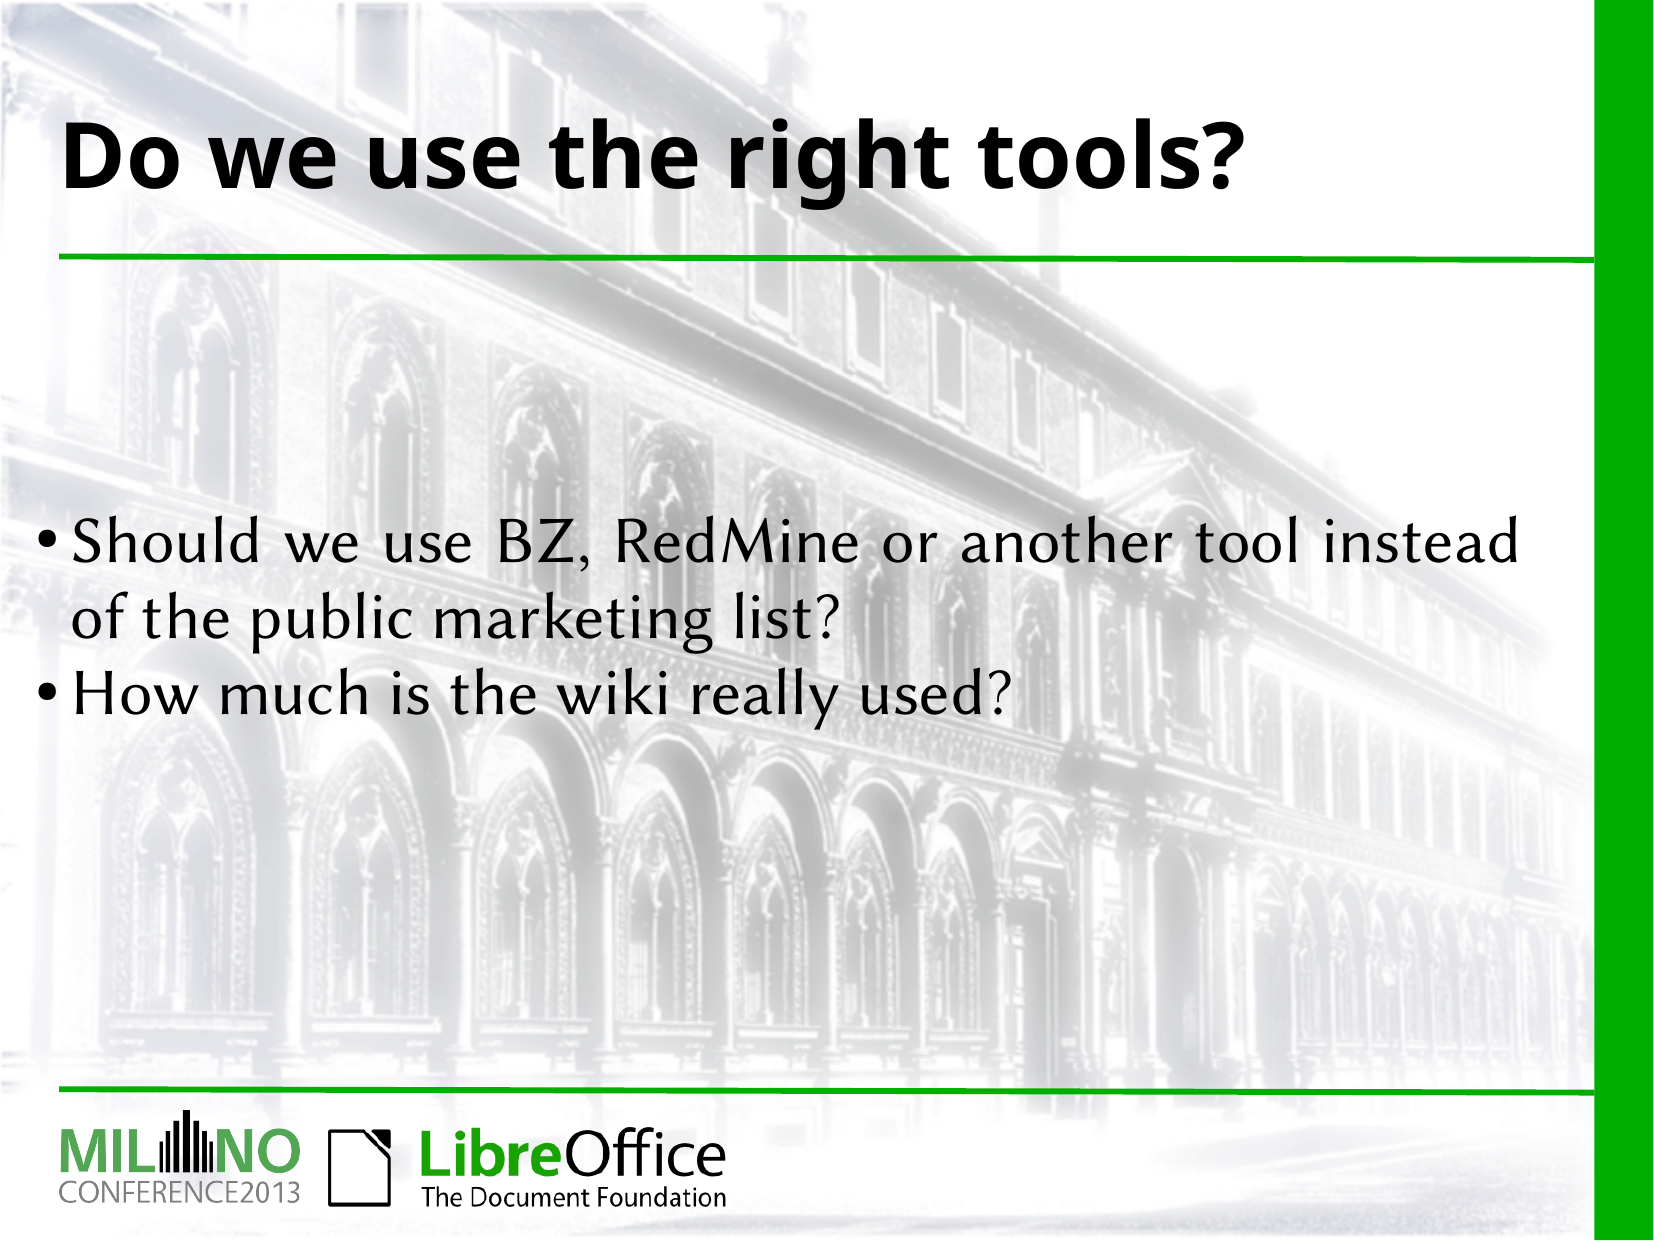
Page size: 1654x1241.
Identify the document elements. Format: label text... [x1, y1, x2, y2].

title Do we use the right tools? [59, 49, 1548, 257]
picture [0, 1, 1594, 1241]
subtitle Should we use BZ, RedMine or another tool instead of the public marketing list? How much is the wiki really used? [35, 290, 1524, 1010]
